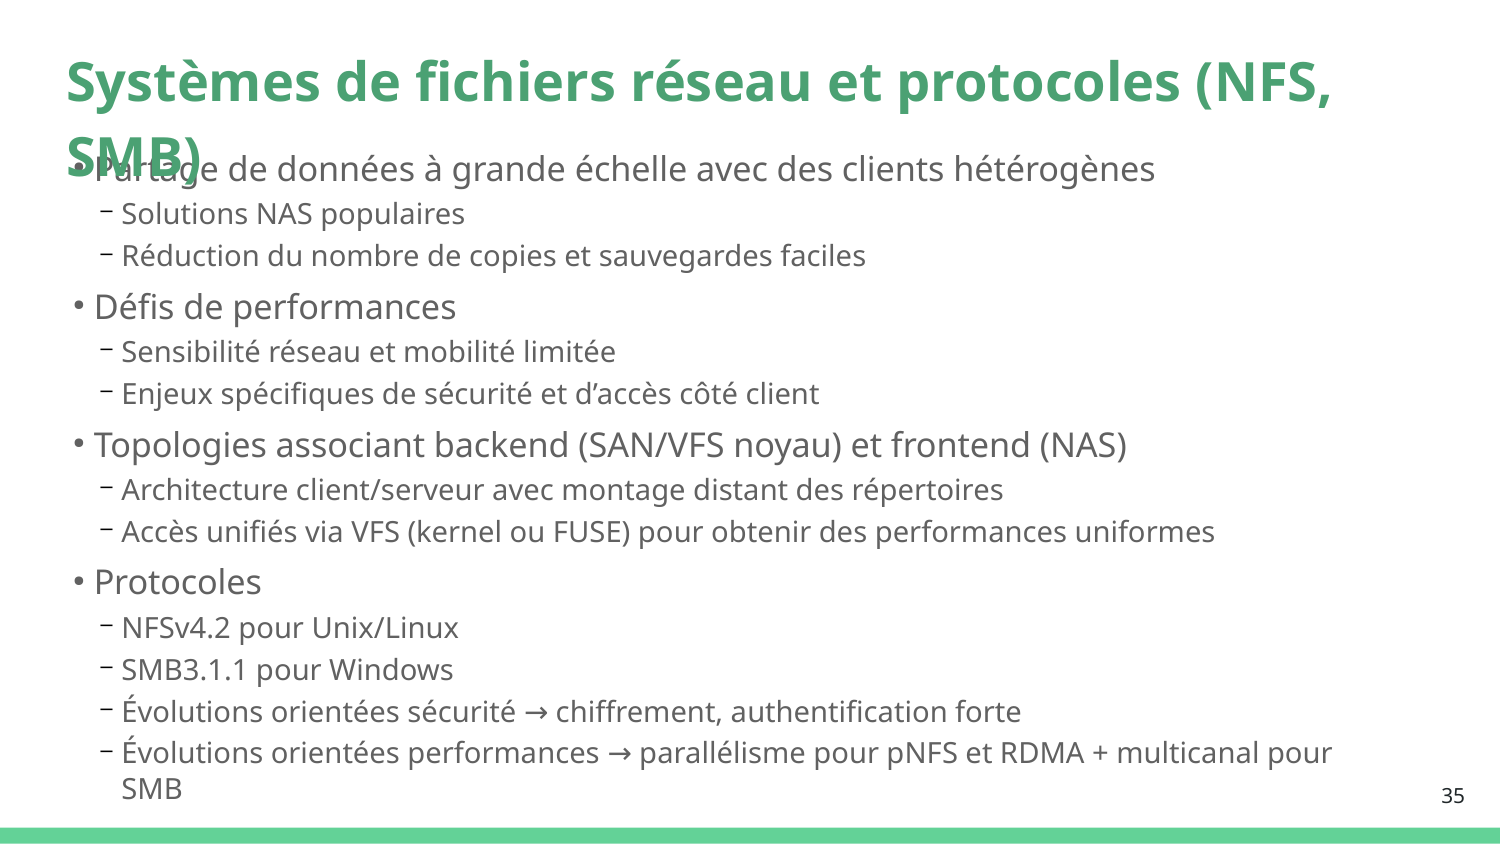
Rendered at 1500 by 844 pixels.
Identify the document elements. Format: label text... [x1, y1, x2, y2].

slide_number <numéro> [1389, 764, 1480, 830]
list Partage de données à grande échelle avec des clients hétérogènes Solutions NAS populaires Réduction du nombre de copies et sauvegardes faciles Défis de performances Sensibilité réseau et mobilité limitée Enjeux spécifiques de sécurité et d’accès côté client Topologies associant backend (SAN/VFS noyau) et frontend (NAS) Architecture client/serveur avec montage distant des répertoires Accès unifiés via VFS (kernel ou FUSE) pour obtenir des performances uniformes Protocoles NFSv4.2 pour Unix/Linux SMB3.1.1 pour Windows Évolutions orientées sécurité → chiffrement, authentification forte Évolutions orientées performances → parallélisme pour pNFS et RDMA + multicanal pour SMB [51, 126, 1418, 836]
title Systèmes de fichiers réseau et protocoles (NFS, SMB) [51, 23, 1449, 117]
